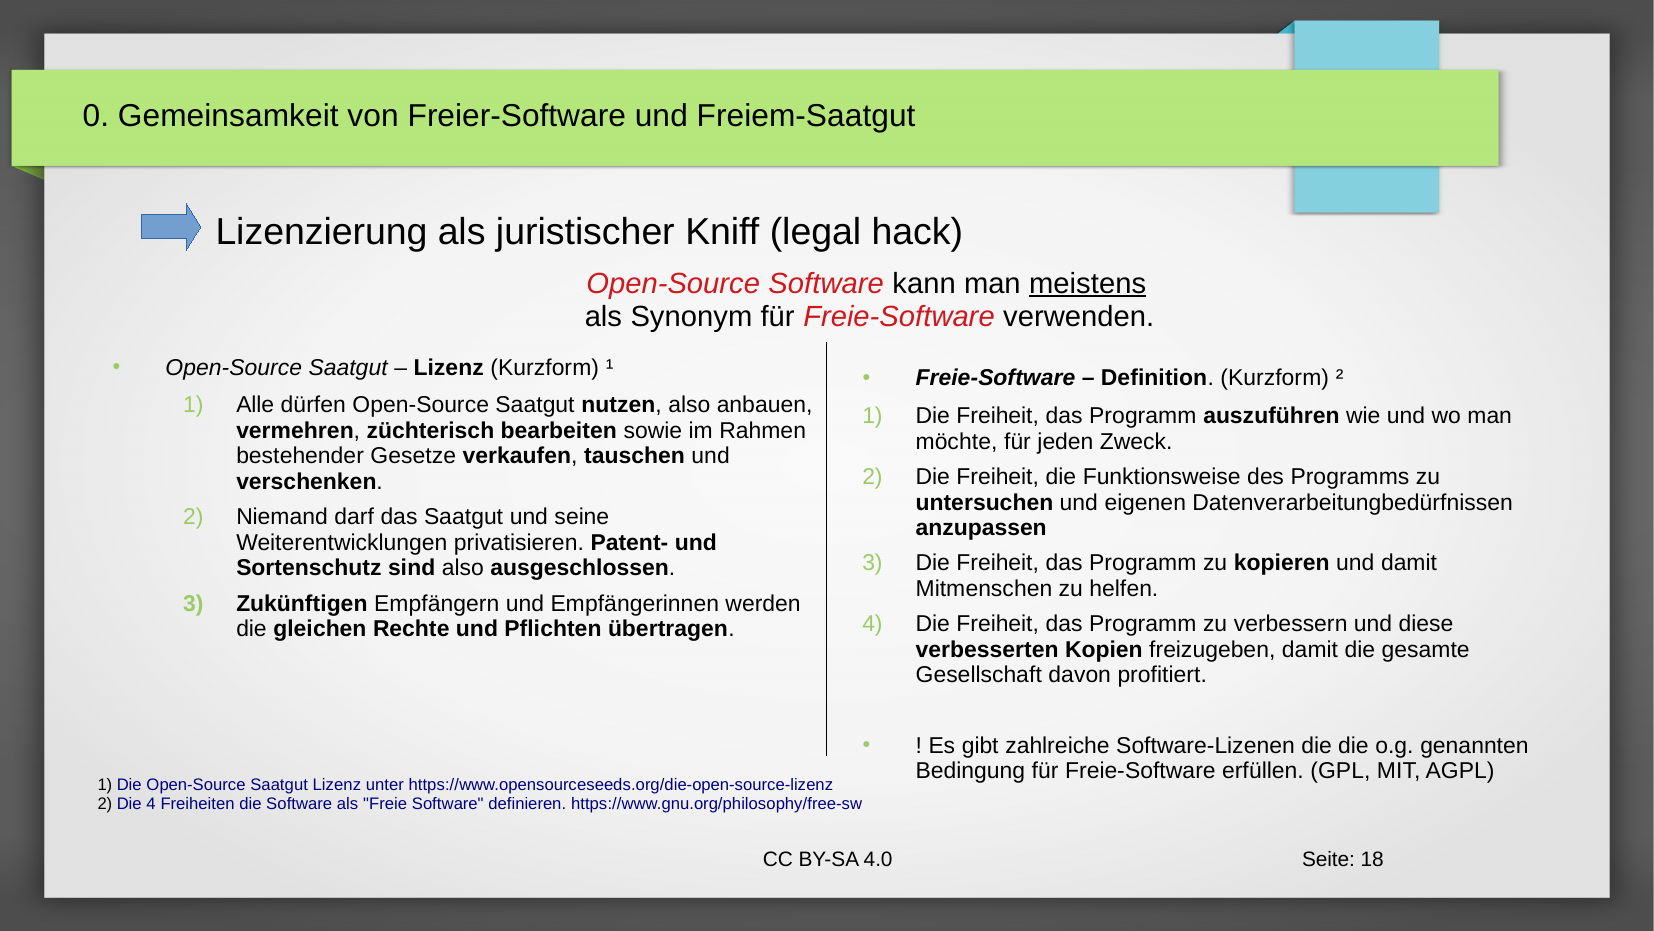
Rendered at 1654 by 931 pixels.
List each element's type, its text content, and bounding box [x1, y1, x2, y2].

list Open-Source Saatgut – Lizenz (Kurzform) ¹ Alle dürfen Open-Source Saatgut nutzen, also anbauen, vermehren, züchterisch bearbeiten sowie im Rahmen bestehender Gesetze verkaufen, tauschen und verschenken. Niemand darf das Saatgut und seine Weiterentwicklungen privatisieren. Patent- und Sortenschutz sind also ausgeschlossen. Zukünftigen Empfängern und Empfängerinnen werden die gleichen Rechte und Pflichten übertragen. [94, 354, 821, 675]
text_box Lizenzierung als juristischer Kniff (legal hack) [200, 203, 1288, 260]
text_box [141, 203, 201, 251]
text_box 1) Die Open-Source Saatgut Lizenz unter https://www.opensourceseeds.org/die-open-source-lizenz 2) Die 4 Freiheiten die Software als "Freie Software" definieren. https://www.gnu.org/philosophy/free-sw [82, 767, 910, 839]
text_box Open-Source Software kann man meistens als Synonym für Freie-Software verwenden. [377, 260, 1170, 343]
list Freie-Software – Definition. (Kurzform) ² Die Freiheit, das Programm auszuführen wie und wo man möchte, für jeden Zweck. Die Freiheit, die Funktionsweise des Programms zu untersuchen und eigenen Datenverarbeitungbedürfnissen anzupassen Die Freiheit, das Programm zu kopieren und damit Mitmenschen zu helfen. Die Freiheit, das Programm zu verbessern und diese verbesserten Kopien freizugeben, damit die gesamte Gesellschaft davon profitiert. ! Es gibt zahlreiche Software-Lizenen die die o.g. genannten Bedingung für Freie-Software erfüllen. (GPL, MIT, AGPL) [844, 365, 1571, 792]
title 0. Gemeinsamkeit von Freier-Software und Freiem-Saatgut [82, 70, 1264, 160]
picture [0, 0, 1654, 931]
